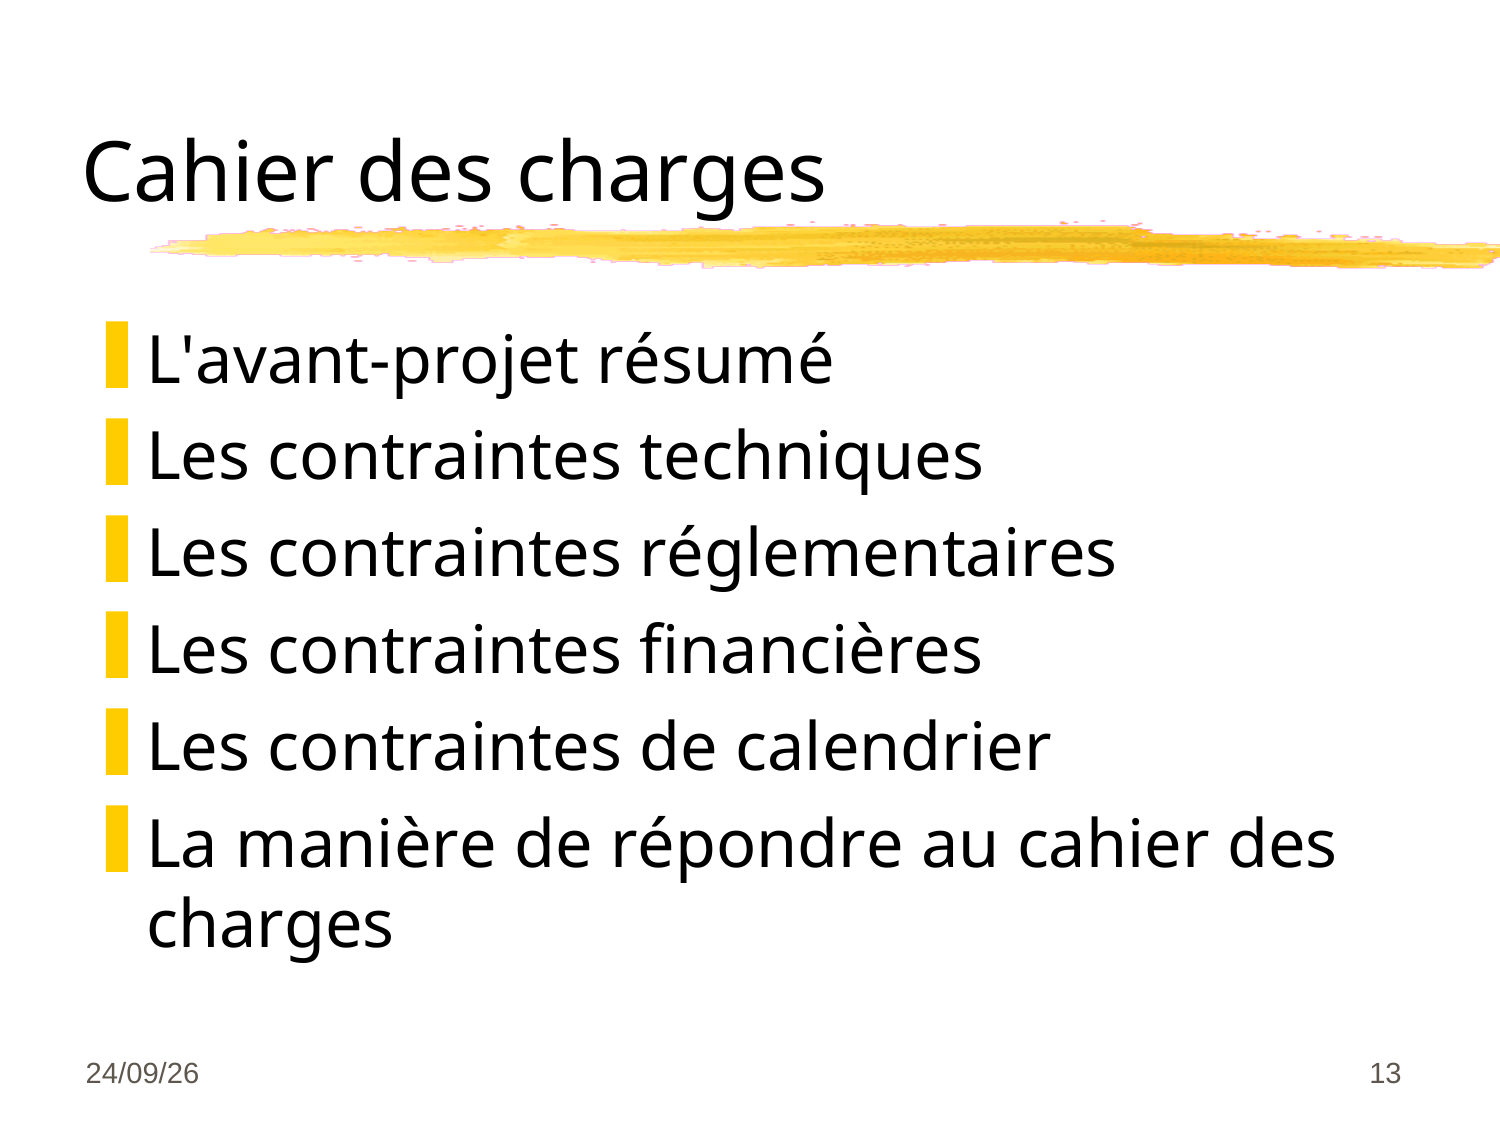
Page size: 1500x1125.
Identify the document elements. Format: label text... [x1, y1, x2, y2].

list L'avant-projet résumé Les contraintes techniques Les contraintes réglementaires Les contraintes financières Les contraintes de calendrier La manière de répondre au cahier des charges [74, 309, 1417, 994]
picture [150, 215, 1500, 279]
text_box 20/01/15 [70, 1021, 384, 1097]
title Cahier des charges [66, 37, 1342, 225]
text_box <numéro> [1104, 1021, 1417, 1097]
